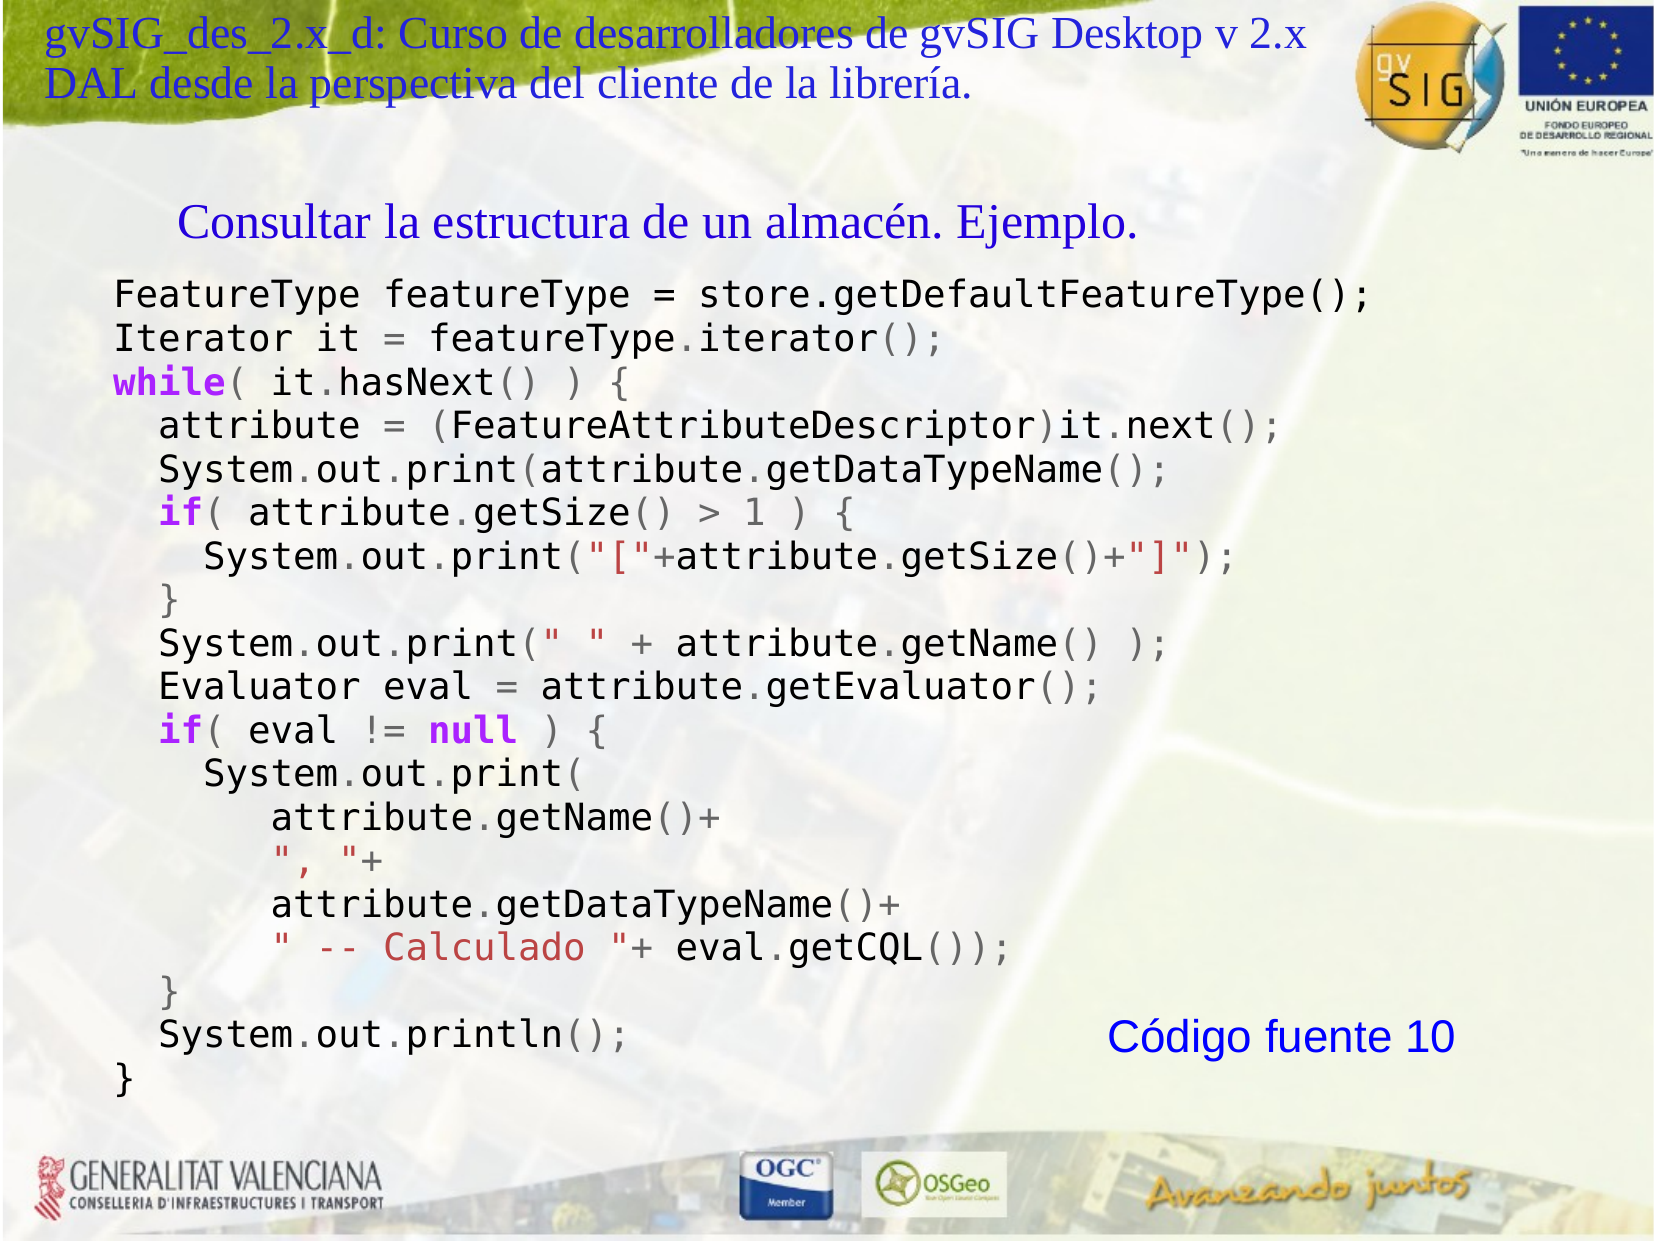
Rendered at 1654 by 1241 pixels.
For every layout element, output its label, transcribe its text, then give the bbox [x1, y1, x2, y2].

picture [2, 0, 1654, 1241]
title Consultar la estructura de un almacén. Ejemplo. [177, 88, 1329, 265]
text_box FeatureType featureType = store.getDefaultFeatureType(); Iterator it = featureType.iterator(); while( it.hasNext() ) { attribute = (FeatureAttributeDescriptor)it.next(); System.out.print(attribute.getDataTypeName(); if( attribute.getSize() > 1 ) { System.out.print("["+attribute.getSize()+"]"); } System.out.print(" " + attribute.getName() ); Evaluator eval = attribute.getEvaluator(); if( eval != null ) { System.out.print( attribute.getName()+ ", "+ attribute.getDataTypeName()+ " -- Calculado "+ eval.getCQL()); } System.out.println(); } [98, 265, 1583, 1108]
text_box Código fuente 10 [1092, 1003, 1506, 1071]
